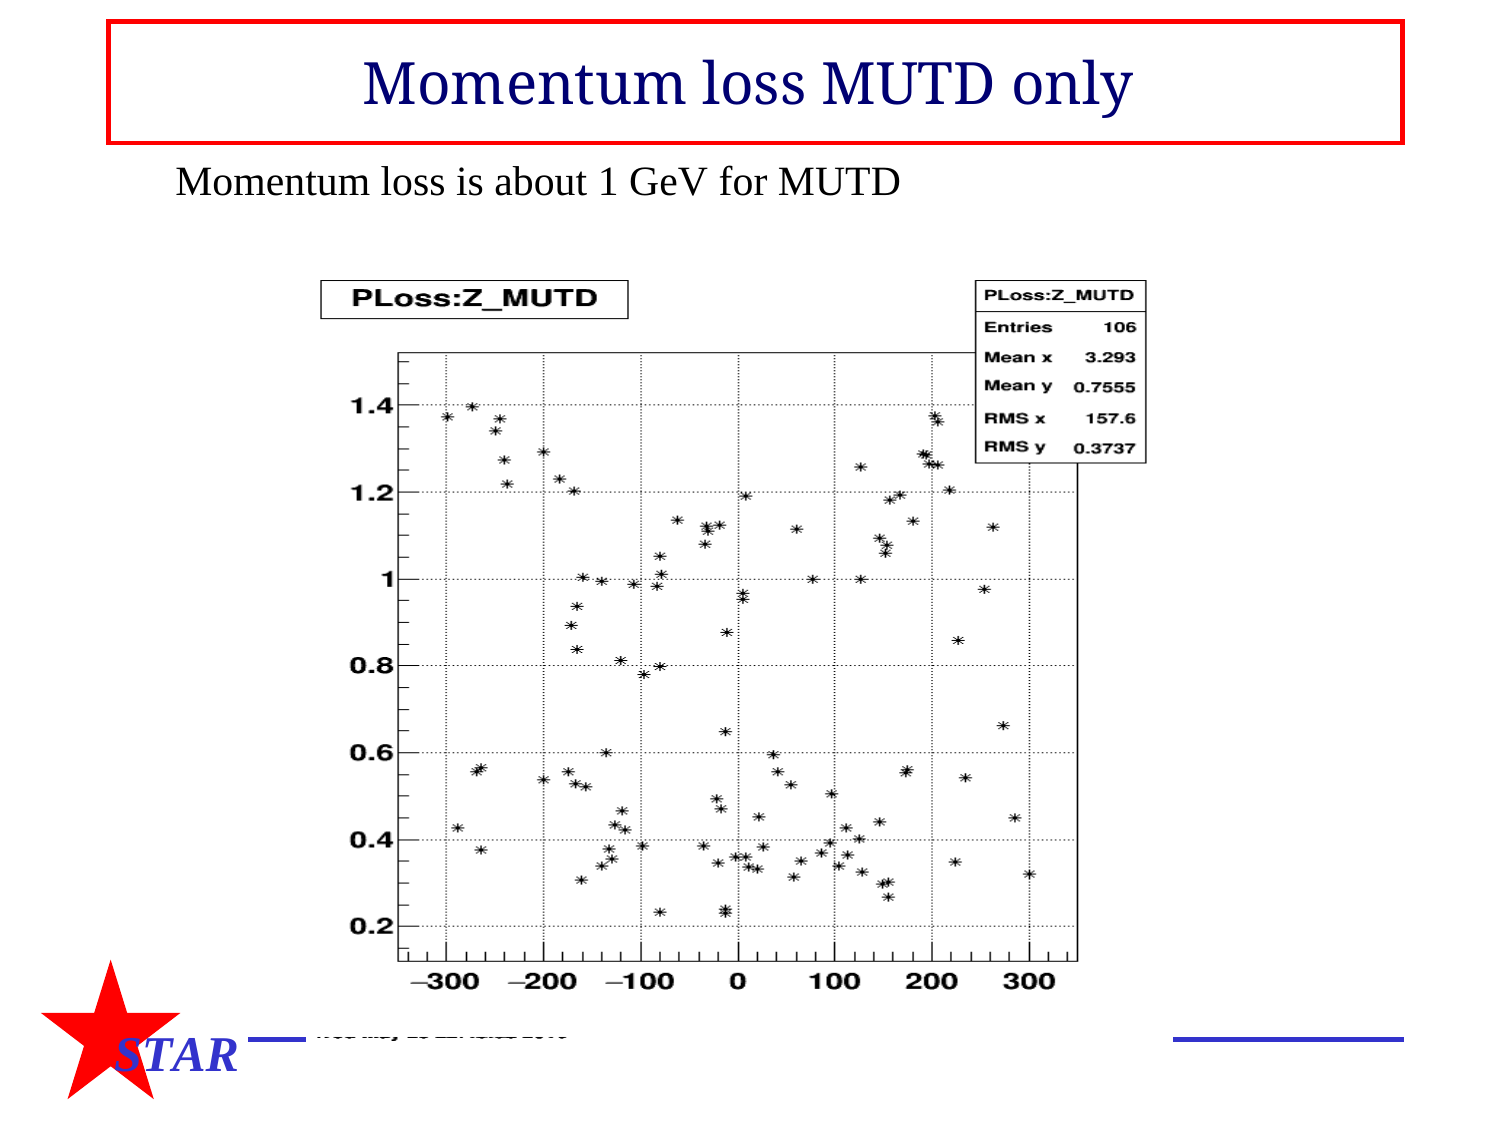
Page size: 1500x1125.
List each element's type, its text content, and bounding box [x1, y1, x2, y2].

picture [306, 270, 1173, 1046]
list Momentum loss is about 1 GeV for MUTD [104, 146, 1396, 799]
title Momentum loss MUTD only [101, 32, 1395, 131]
